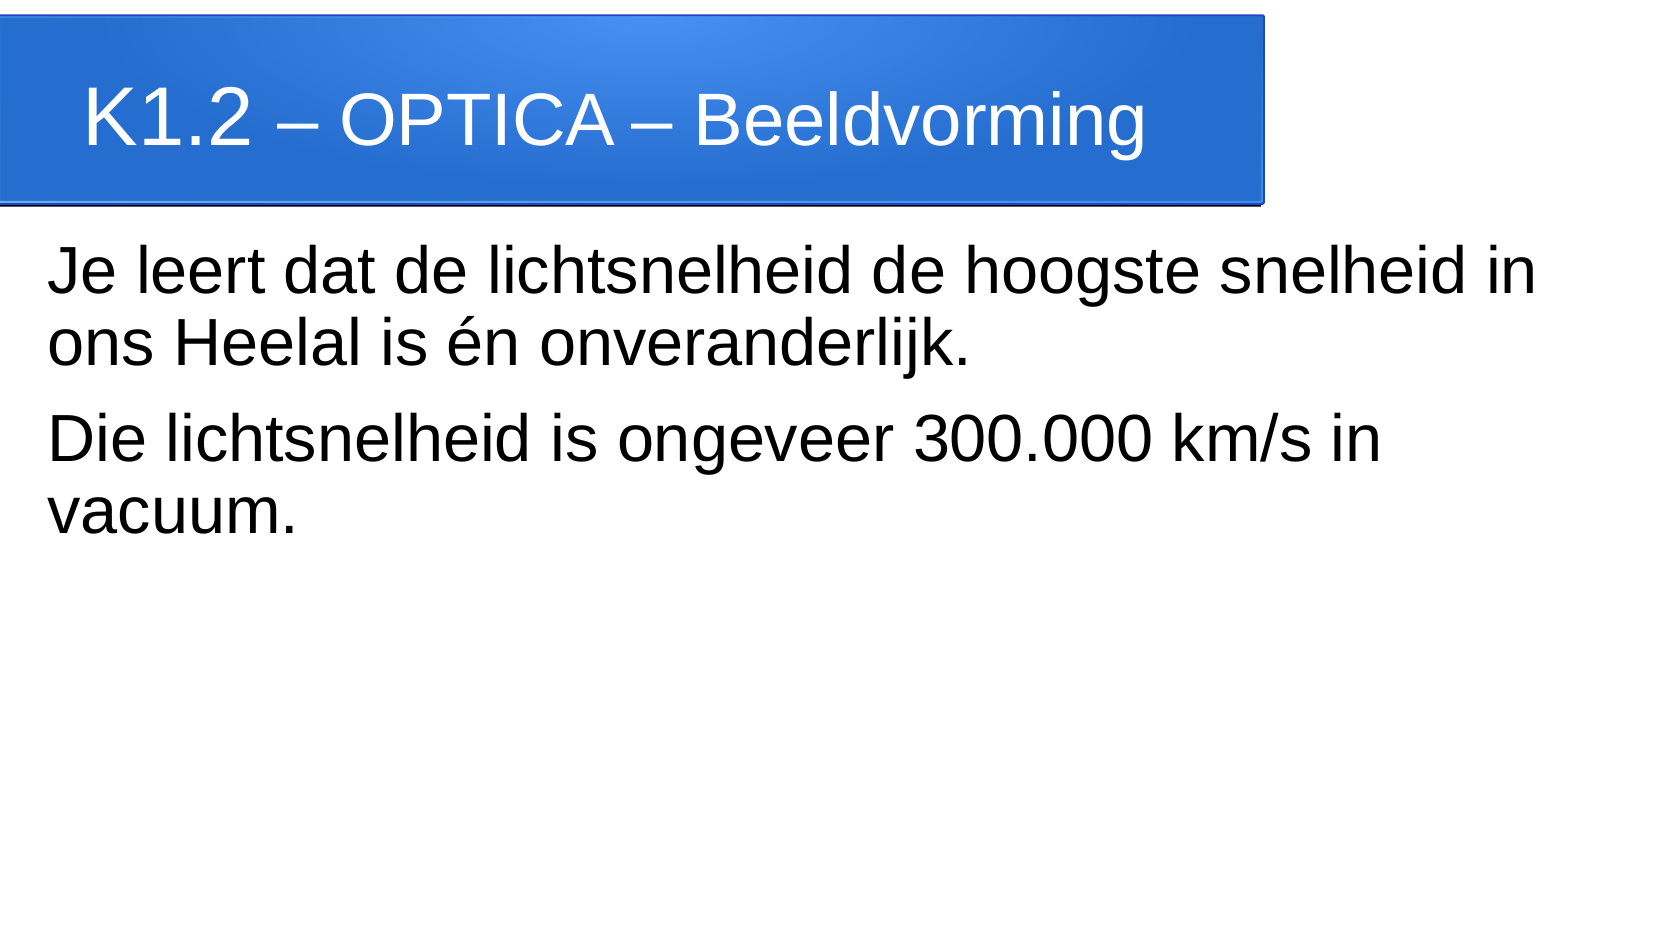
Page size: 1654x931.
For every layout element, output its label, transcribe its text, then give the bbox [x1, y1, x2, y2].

title K1.2 – OPTICA – Beeldvorming [82, 35, 1235, 189]
subtitle Je leert dat de lichtsnelheid de hoogste snelheid in ons Heelal is én onveranderlijk. Die lichtsnelheid is ongeveer 300.000 km/s in vacuum. [47, 236, 1607, 922]
